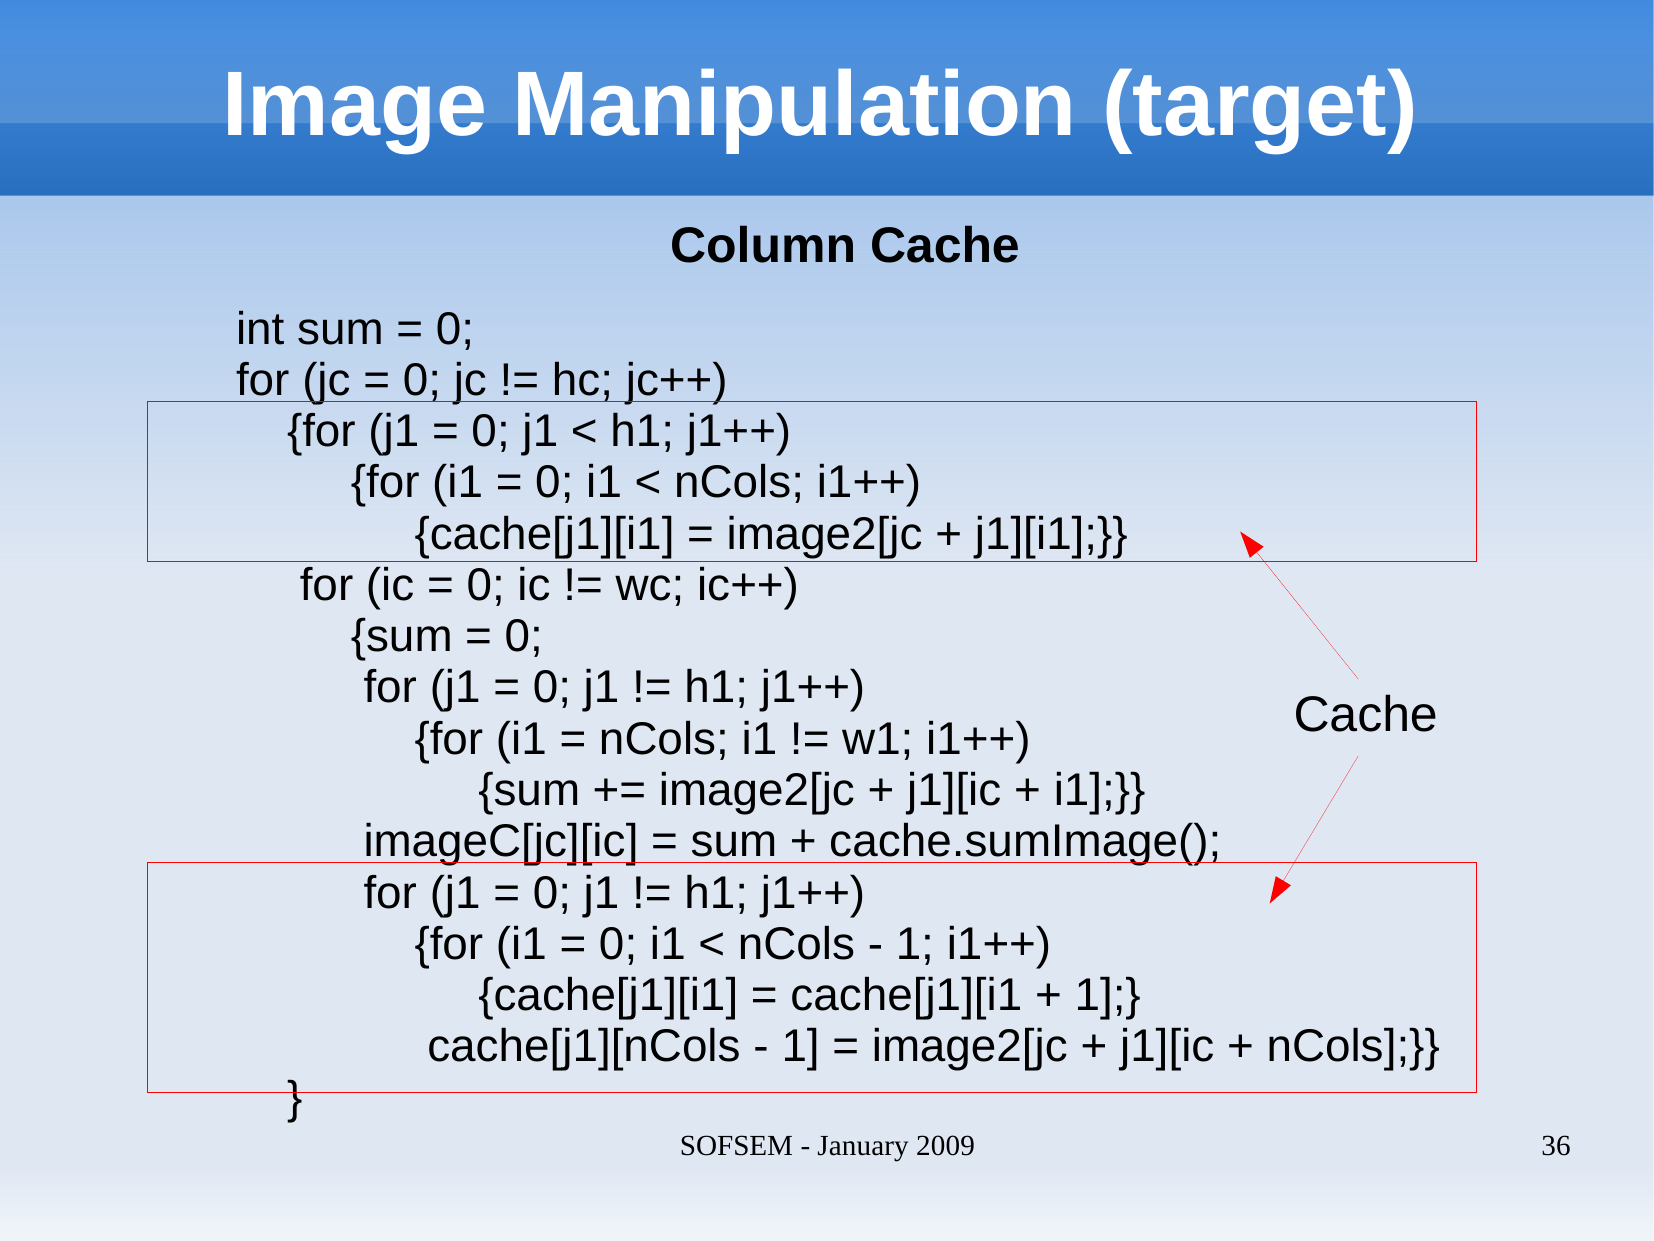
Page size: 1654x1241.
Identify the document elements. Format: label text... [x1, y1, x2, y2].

text_box int sum = 0; for (jc = 0; jc != hc; jc++) {for (j1 = 0; j1 < h1; j1++) {for (i1 = 0; i1 < nCols; i1++) {cache[j1][i1] = image2[jc + j1][i1];}} for (ic = 0; ic != wc; ic++) {sum = 0; for (j1 = 0; j1 != h1; j1++) {for (i1 = nCols; i1 != w1; i1++) {sum += image2[jc + j1][ic + i1];}} imageC[jc][ic] = sum + cache.sumImage(); for (j1 = 0; j1 != h1; j1++) {for (i1 = 0; i1 < nCols - 1; i1++) {cache[j1][i1] = cache[j1][i1 + 1];} cache[j1][nCols - 1] = image2[jc + j1][ic + nCols];}} } [183, 863, 1476, 1092]
text_box int sum = 0; for (jc = 0; jc != hc; jc++) {for (j1 = 0; j1 < h1; j1++) {for (i1 = 0; i1 < nCols; i1++) {cache[j1][i1] = image2[jc + j1][i1];}} for (ic = 0; ic != wc; ic++) {sum = 0; for (j1 = 0; j1 != h1; j1++) {for (i1 = nCols; i1 != w1; i1++) {sum += image2[jc + j1][ic + i1];}} imageC[jc][ic] = sum + cache.sumImage(); for (j1 = 0; j1 != h1; j1++) {for (i1 = 0; i1 < nCols - 1; i1++) {cache[j1][i1] = cache[j1][i1 + 1];} cache[j1][nCols - 1] = image2[jc + j1][ic + nCols];}} } [183, 402, 1476, 561]
title Image Manipulation (target) [76, 7, 1565, 200]
text_box Column Cache [655, 210, 1035, 267]
text_box Cache [1278, 679, 1453, 750]
text_box int sum = 0; for (jc = 0; jc != hc; jc++) {for (j1 = 0; j1 < h1; j1++) {for (i1 = 0; i1 < nCols; i1++) {cache[j1][i1] = image2[jc + j1][i1];}} for (ic = 0; ic != wc; ic++) {sum = 0; for (j1 = 0; j1 != h1; j1++) {for (i1 = nCols; i1 != w1; i1++) {sum += image2[jc + j1][ic + i1];}} imageC[jc][ic] = sum + cache.sumImage(); for (j1 = 0; j1 != h1; j1++) {for (i1 = 0; i1 < nCols - 1; i1++) {cache[j1][i1] = cache[j1][i1 + 1];} cache[j1][nCols - 1] = image2[jc + j1][ic + nCols];}} } [183, 267, 1630, 1182]
picture [0, 0, 1654, 1241]
